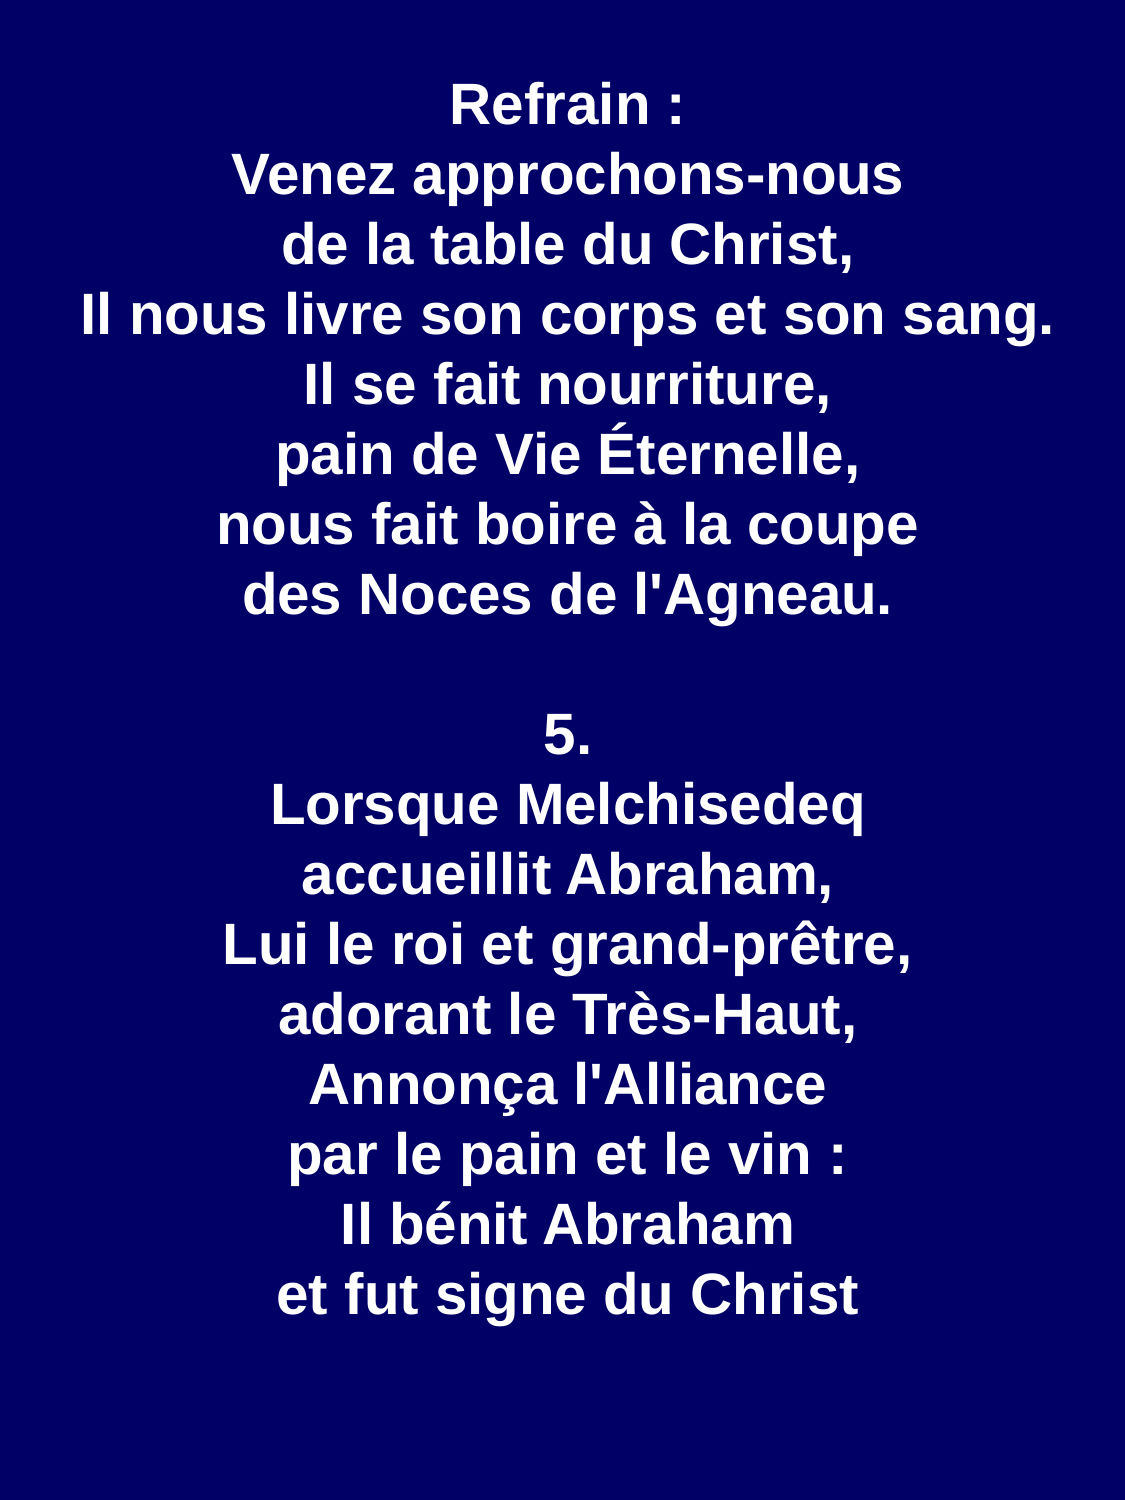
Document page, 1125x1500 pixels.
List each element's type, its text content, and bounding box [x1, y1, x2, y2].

text_box Refrain : Venez approchons-nous de la table du Christ, Il nous livre son corps et son sang. Il se fait nourriture, pain de Vie Éternelle, nous fait boire à la coupe des Noces de l'Agneau. 5. Lorsque Melchisedeq accueillit Abraham, Lui le roi et grand-prêtre, adorant le Très-Haut, Annonça l'Alliance par le pain et le vin : Il bénit Abraham et fut signe du Christ [0, 59, 1125, 1500]
